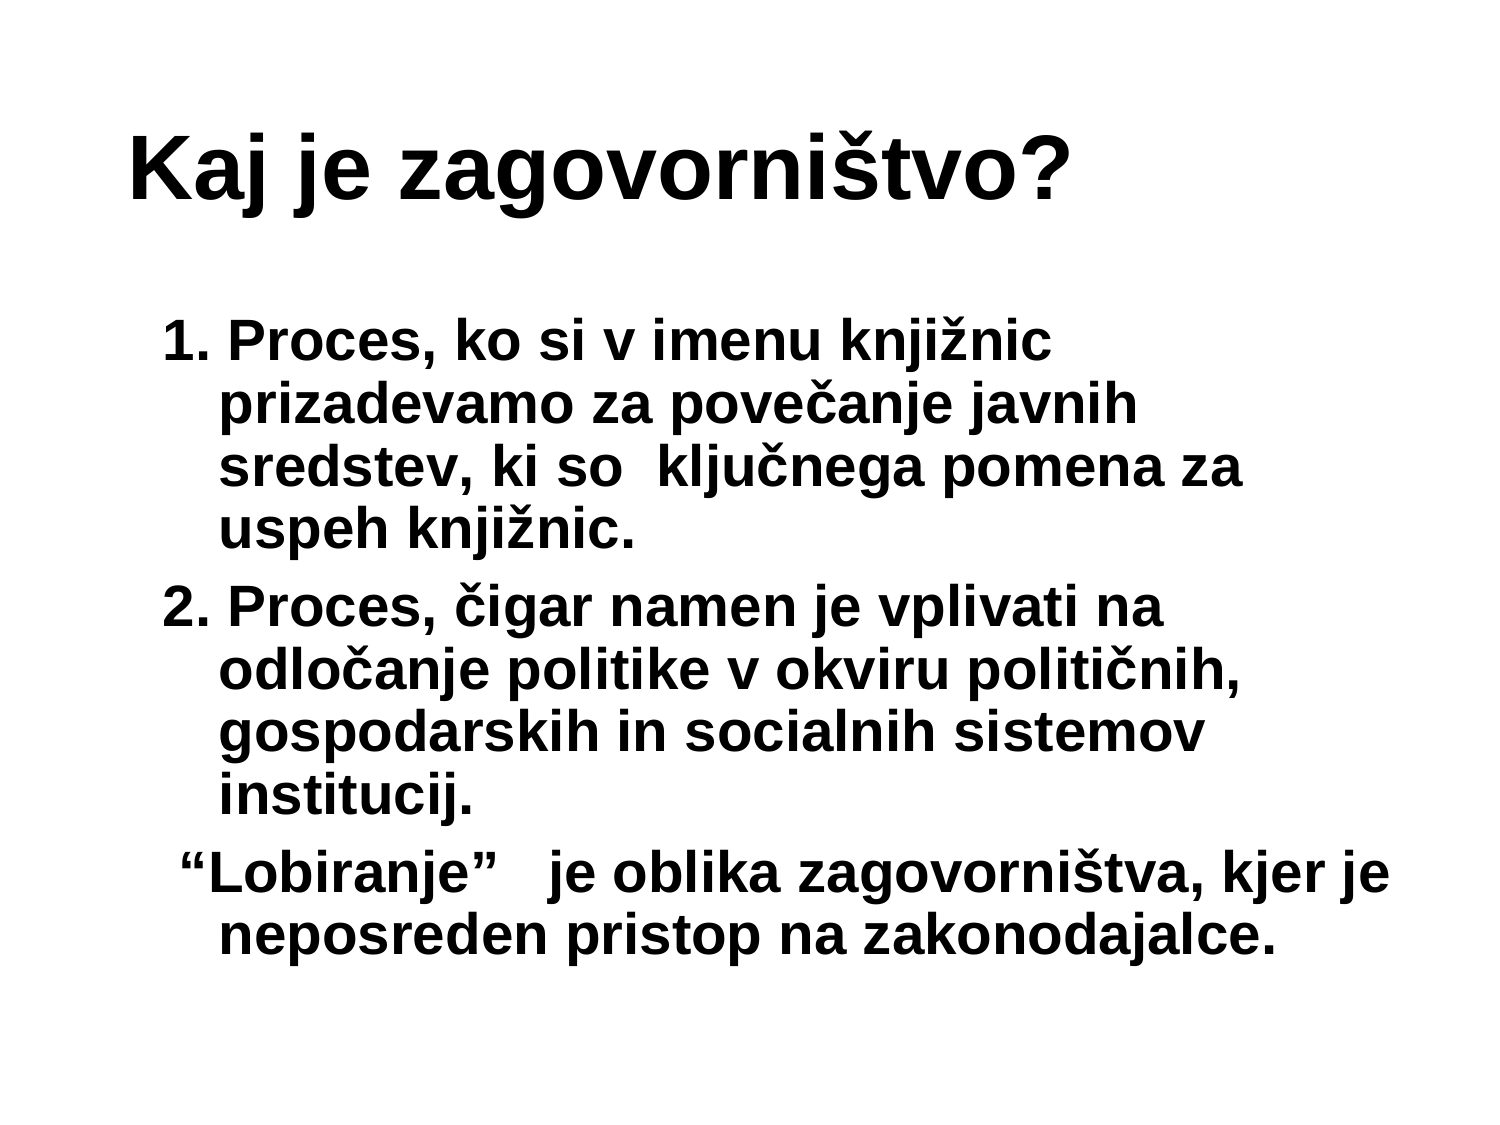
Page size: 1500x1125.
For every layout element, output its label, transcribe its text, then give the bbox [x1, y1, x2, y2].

title Kaj je zagovorništvo? [112, 37, 1388, 225]
list 1. Proces, ko si v imenu knjižnic prizadevamo za povečanje javnih sredstev, ki so ključnega pomena za uspeh knjižnic. 2. Proces, čigar namen je vplivati na odločanje politike v okviru političnih, gospodarskih in socialnih sistemov institucij. “Lobiranje” je oblika zagovorništva, kjer je neposreden pristop na zakonodajalce. [147, 302, 1423, 978]
